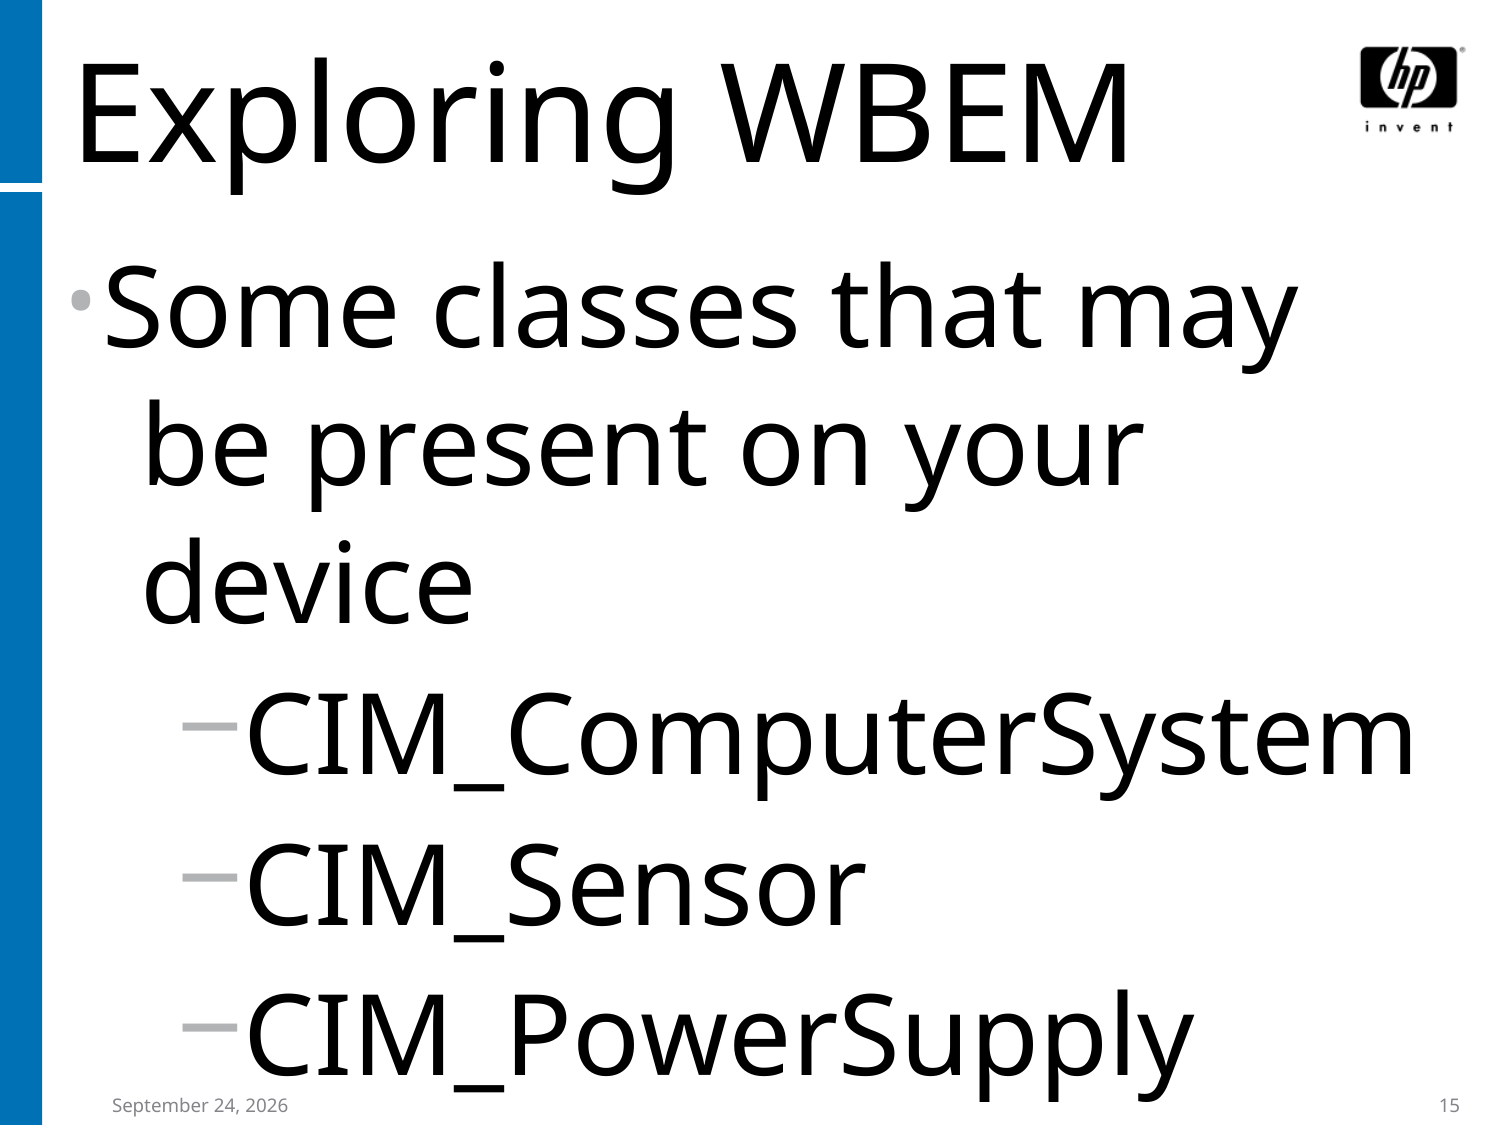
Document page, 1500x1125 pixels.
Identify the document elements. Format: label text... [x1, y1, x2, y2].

list Some classes that may be present on your device CIM_ComputerSystem CIM_Sensor CIM_PowerSupply [65, 237, 1423, 1063]
picture [1350, 37, 1472, 141]
title Exploring WBEM [70, 18, 1322, 207]
